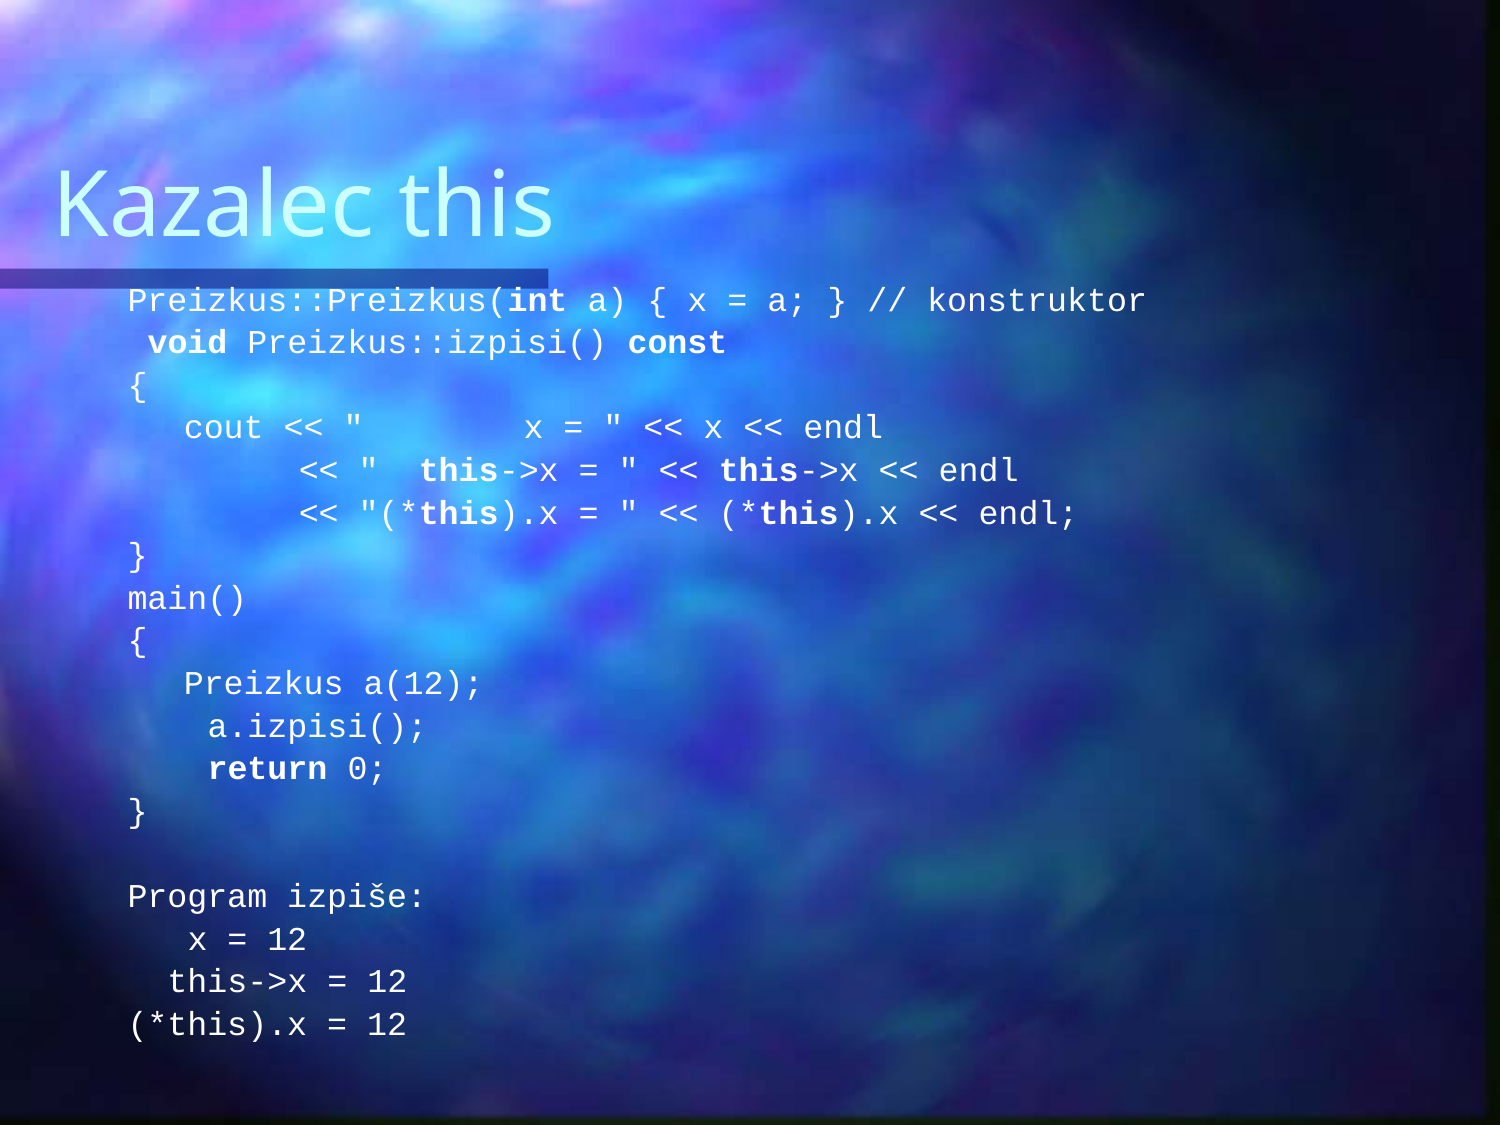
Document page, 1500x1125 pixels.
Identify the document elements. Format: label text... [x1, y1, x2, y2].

title Kazalec this [37, 75, 1313, 263]
list Preizkus::Preizkus(int a) { x = a; } // konstruktor void Preizkus::izpisi() const { cout << " x = " << x << endl << " this->x = " << this->x << endl << "(*this).x = " << (*this).x << endl; } main() { Preizkus a(12); a.izpisi(); return 0; } Program izpiše: x = 12 this->x = 12 (*this).x = 12 [112, 275, 1388, 1000]
picture [0, 0, 1500, 1125]
